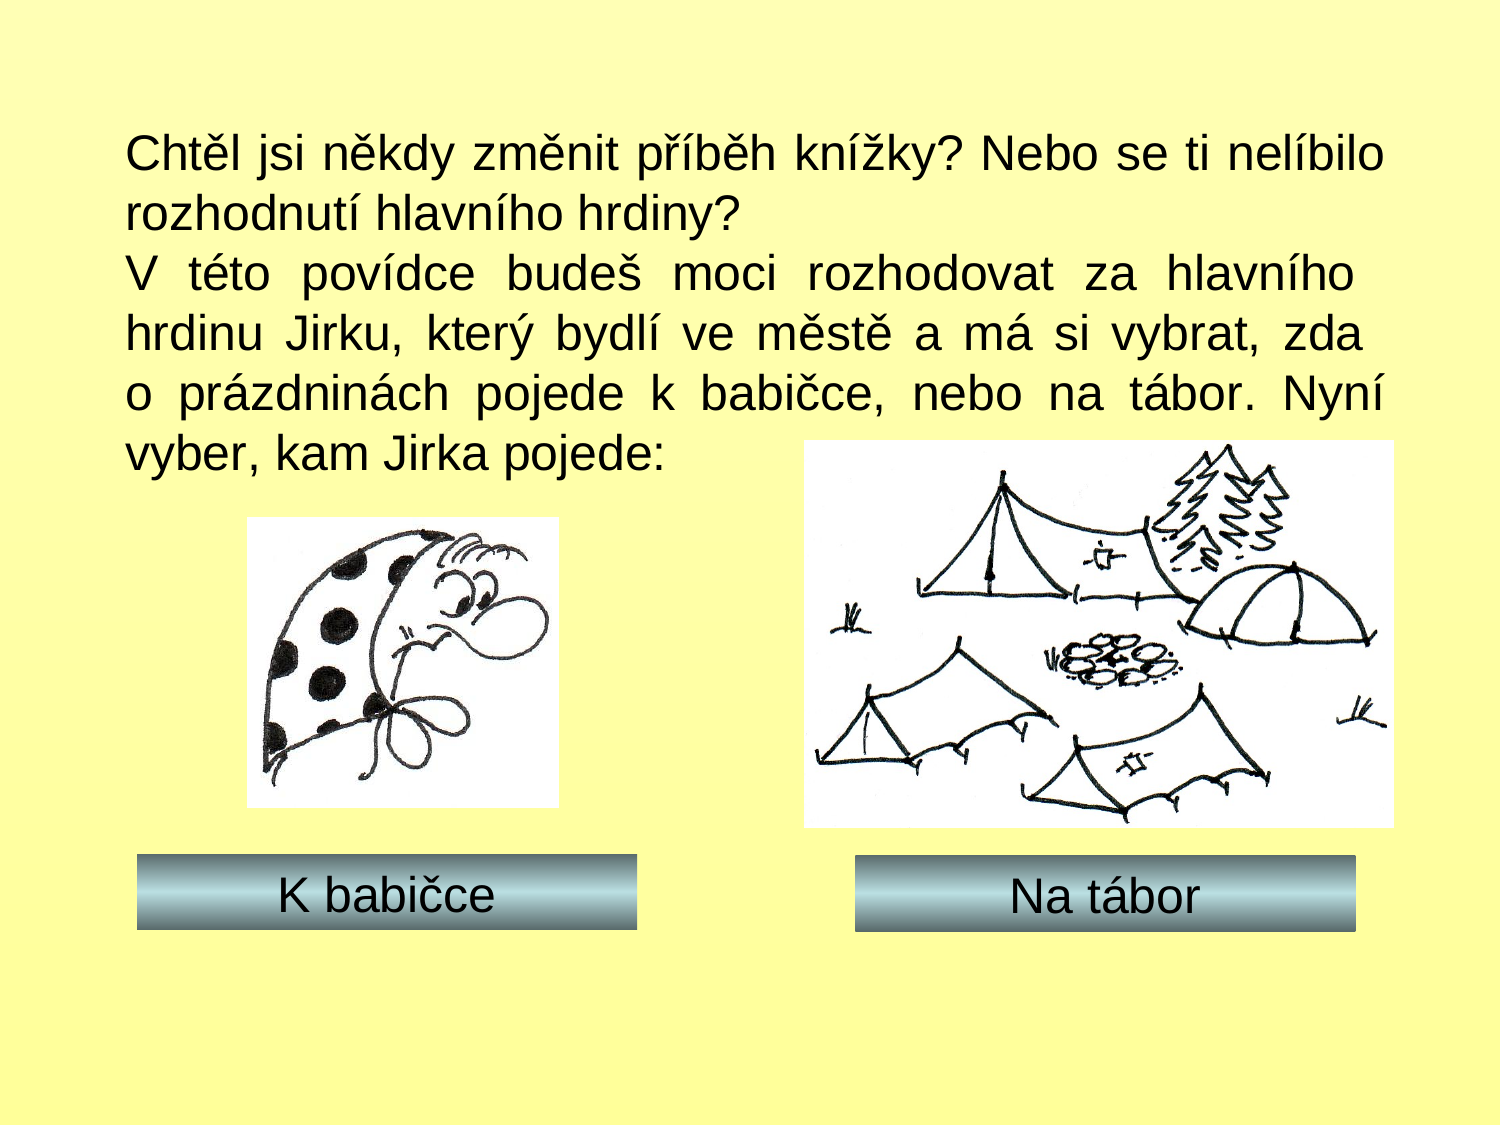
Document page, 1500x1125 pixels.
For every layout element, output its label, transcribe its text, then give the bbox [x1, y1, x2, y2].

picture [247, 517, 559, 808]
text_box Na tábor [855, 855, 1356, 932]
text_box K babičce [137, 854, 638, 930]
picture [804, 440, 1394, 828]
text_box Chtěl jsi někdy změnit příběh knížky? Nebo se ti nelíbilo rozhodnutí hlavního hrdiny? V této povídce budeš moci rozhodovat za hlavního hrdinu Jirku, který bydlí ve městě a má si vybrat, zda o prázdninách pojede k babičce, nebo na tábor. Nyní vyber, kam Jirka pojede: [110, 112, 1401, 489]
